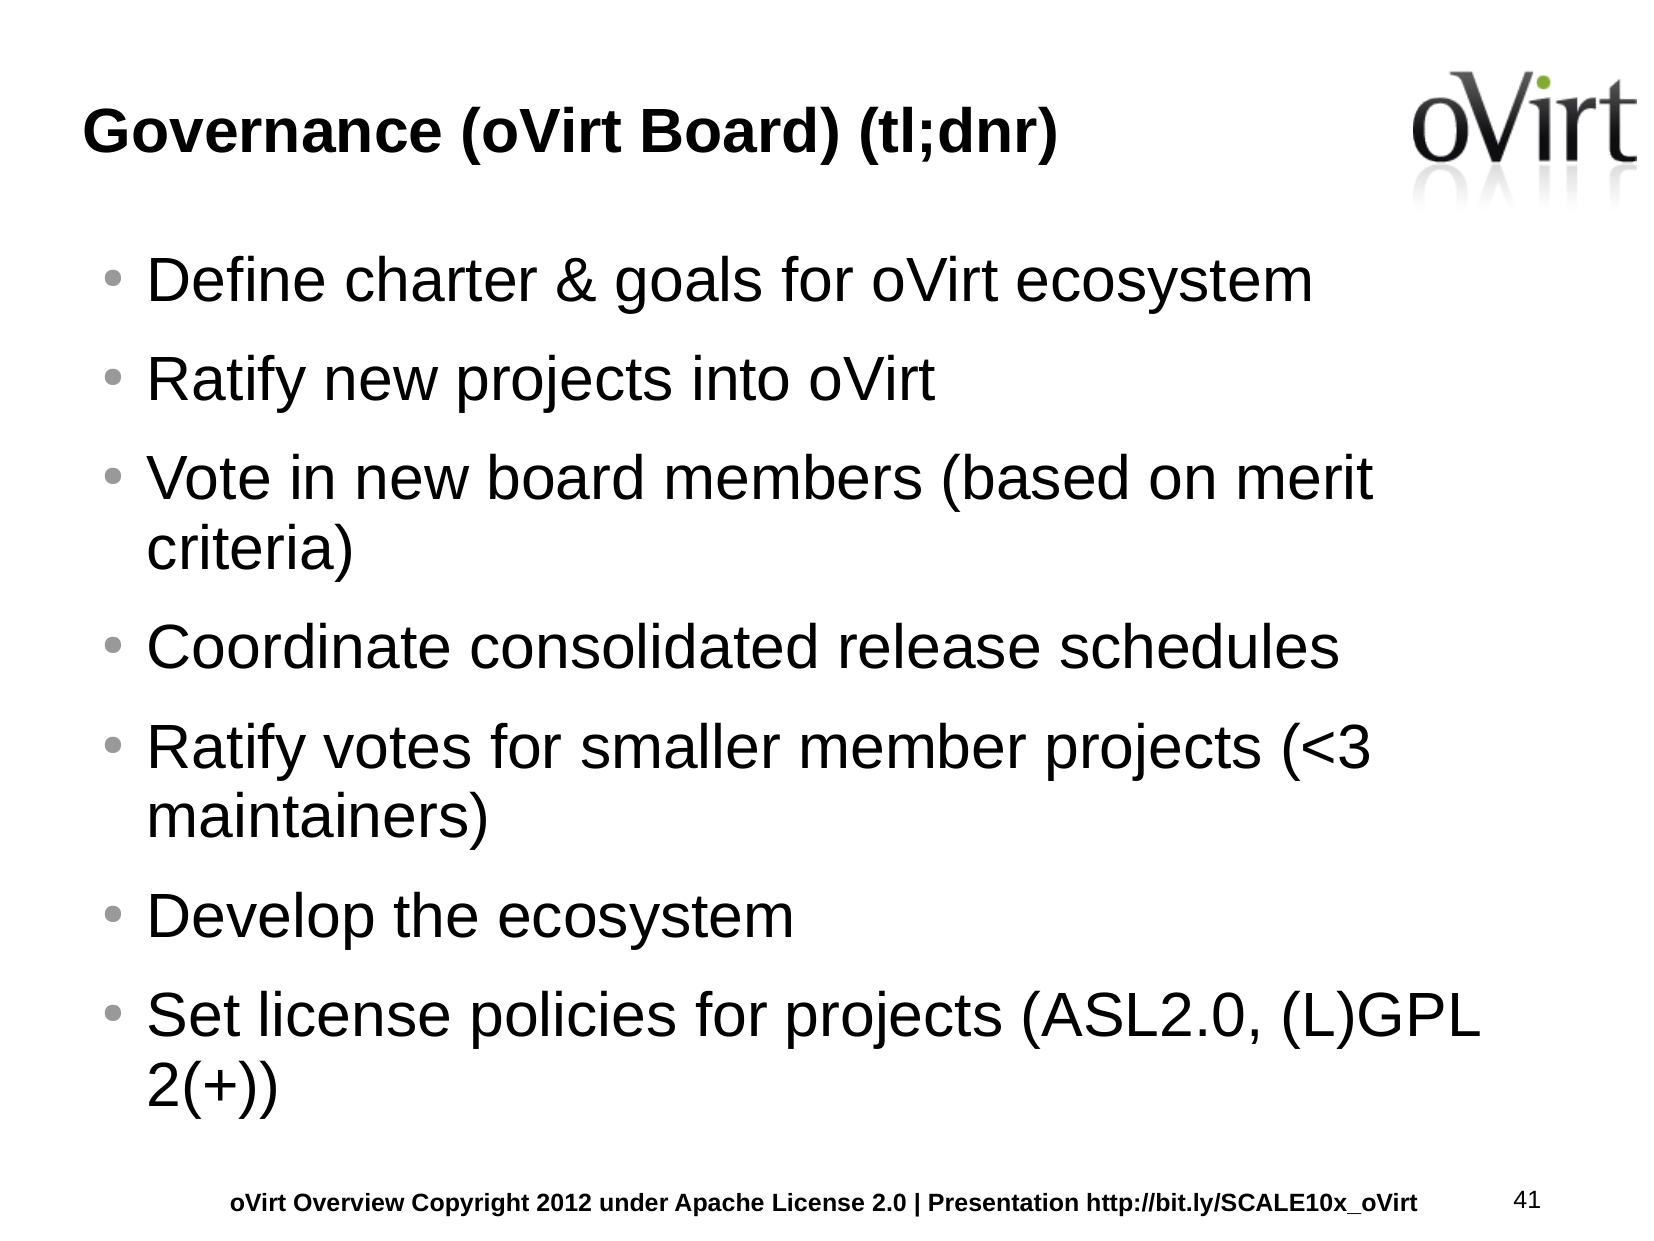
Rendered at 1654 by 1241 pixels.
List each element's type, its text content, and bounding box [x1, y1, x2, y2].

title Governance (oVirt Board) (tl;dnr) [82, 37, 1303, 226]
list Define charter & goals for oVirt ecosystem Ratify new projects into oVirt Vote in new board members (based on merit criteria) Coordinate consolidated release schedules Ratify votes for smaller member projects (<3 maintainers) Develop the ecosystem Set license policies for projects (ASL2.0, (L)GPL 2(+)) [86, 244, 1576, 1120]
picture [1413, 63, 1637, 212]
